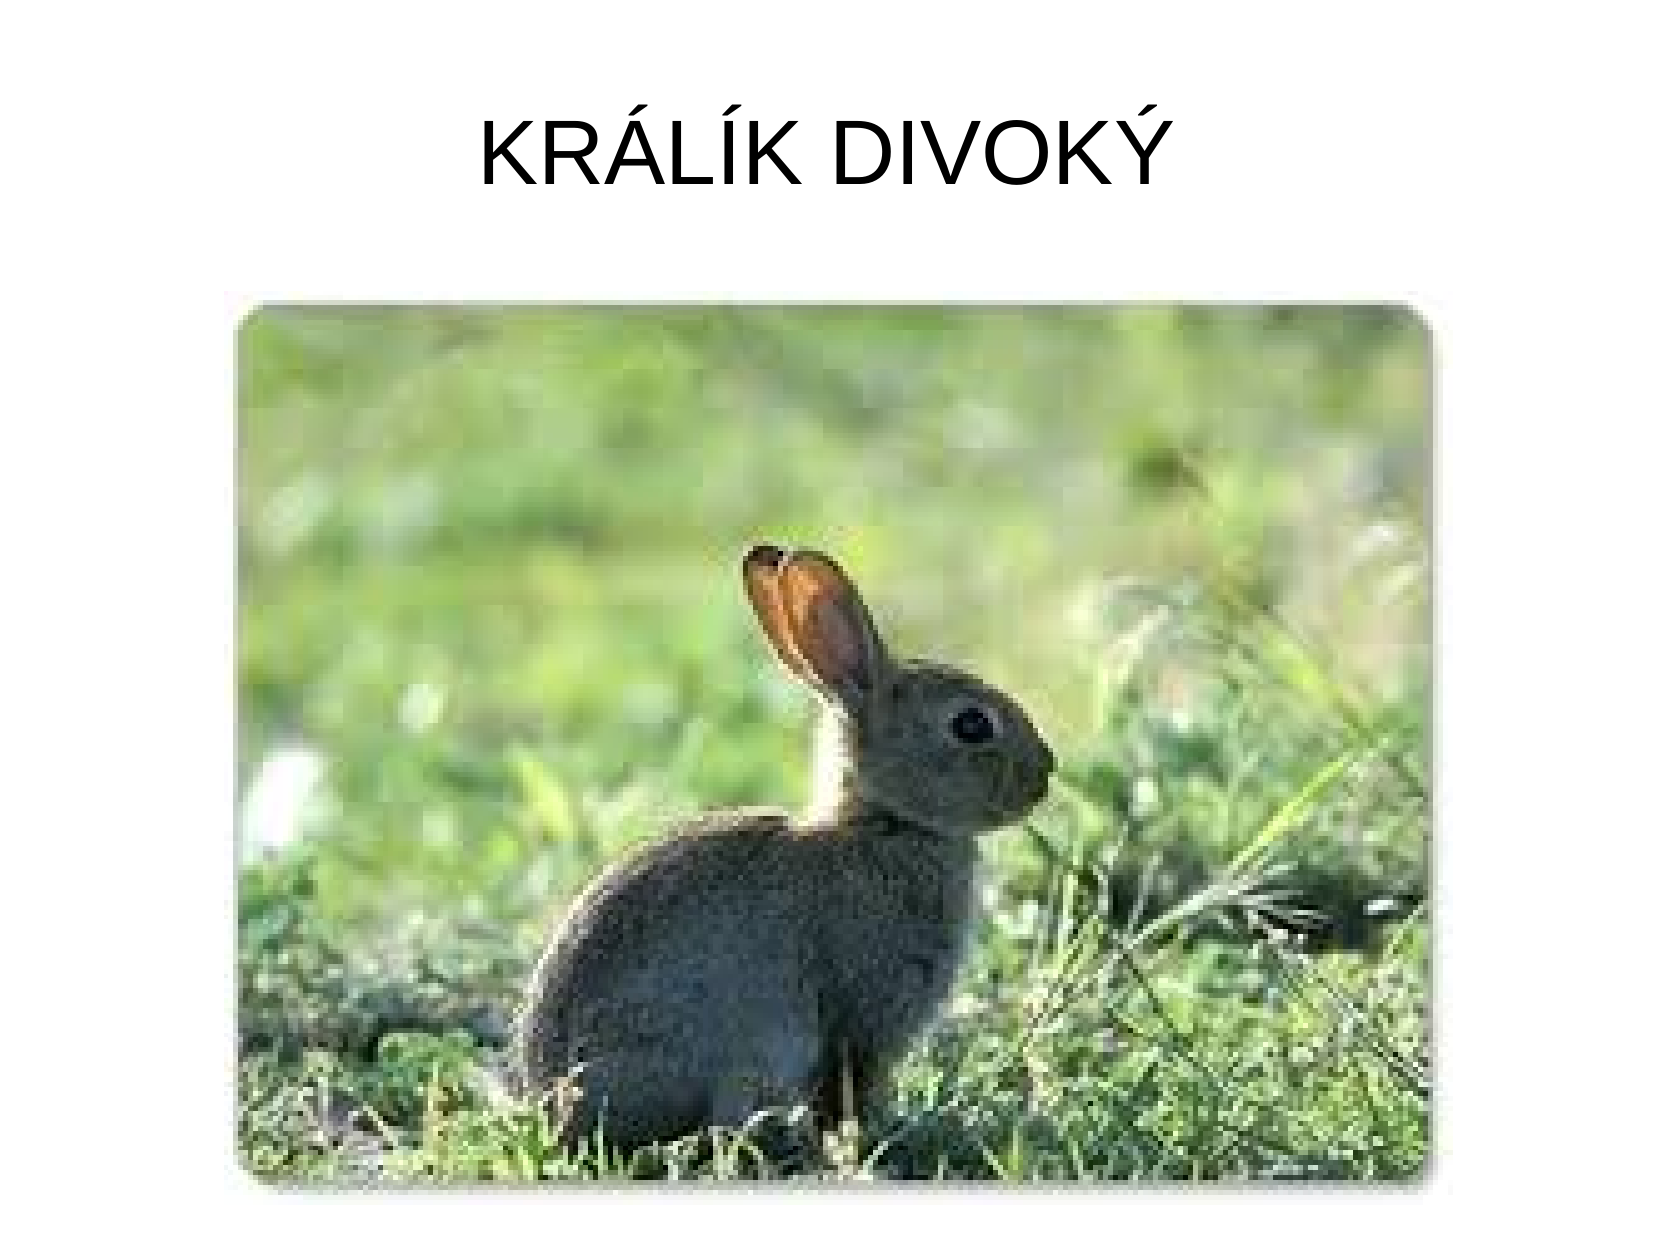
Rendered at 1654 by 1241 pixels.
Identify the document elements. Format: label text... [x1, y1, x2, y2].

picture [224, 291, 1453, 1205]
title KRÁLÍK DIVOKÝ [82, 49, 1571, 257]
